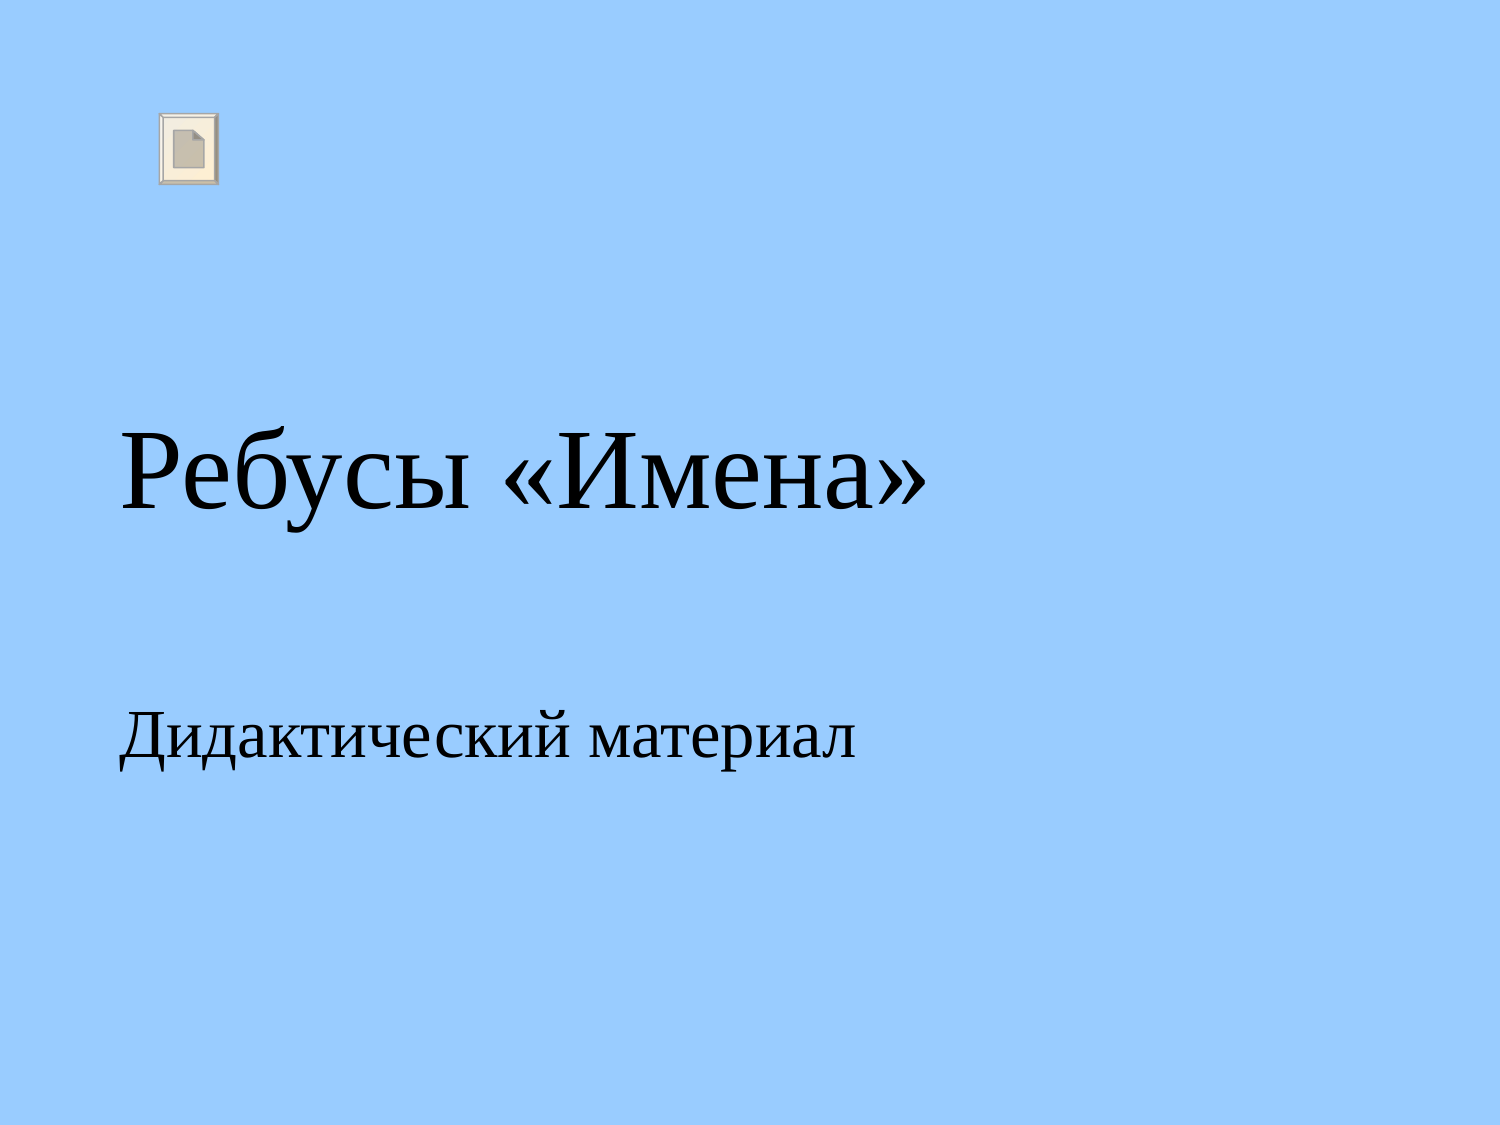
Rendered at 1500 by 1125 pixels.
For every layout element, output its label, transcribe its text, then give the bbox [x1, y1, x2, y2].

text_box [160, 113, 219, 185]
text_box Ребусы «Имена» Дидактический материал [104, 386, 1455, 943]
